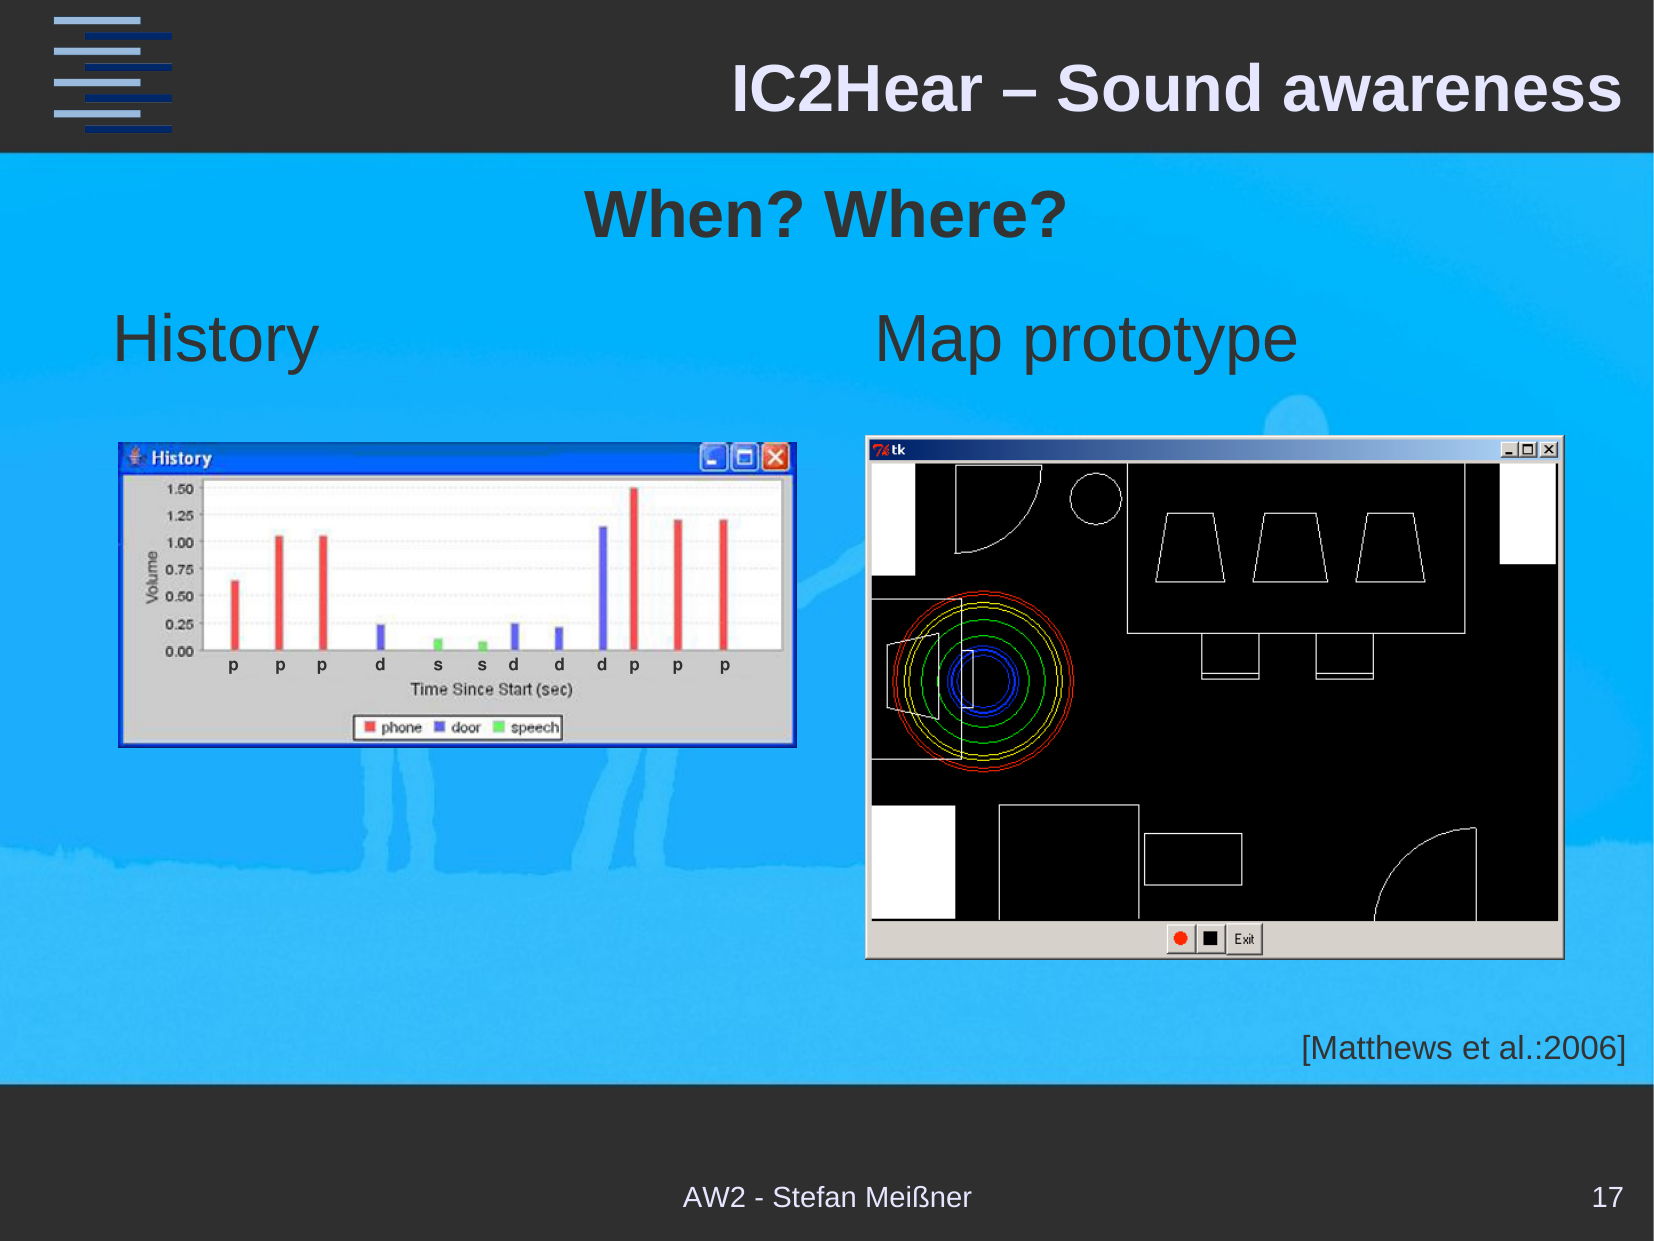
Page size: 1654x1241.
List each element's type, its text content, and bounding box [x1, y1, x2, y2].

picture [0, 421, 1654, 1241]
text_box [Matthews et al.:2006] [1110, 1022, 1642, 1075]
list Map prototype [856, 301, 1625, 975]
list When? Where? [29, 177, 1625, 266]
list History [94, 301, 739, 975]
picture [0, 0, 1654, 272]
title IC2Hear – Sound awareness [29, 29, 1625, 148]
